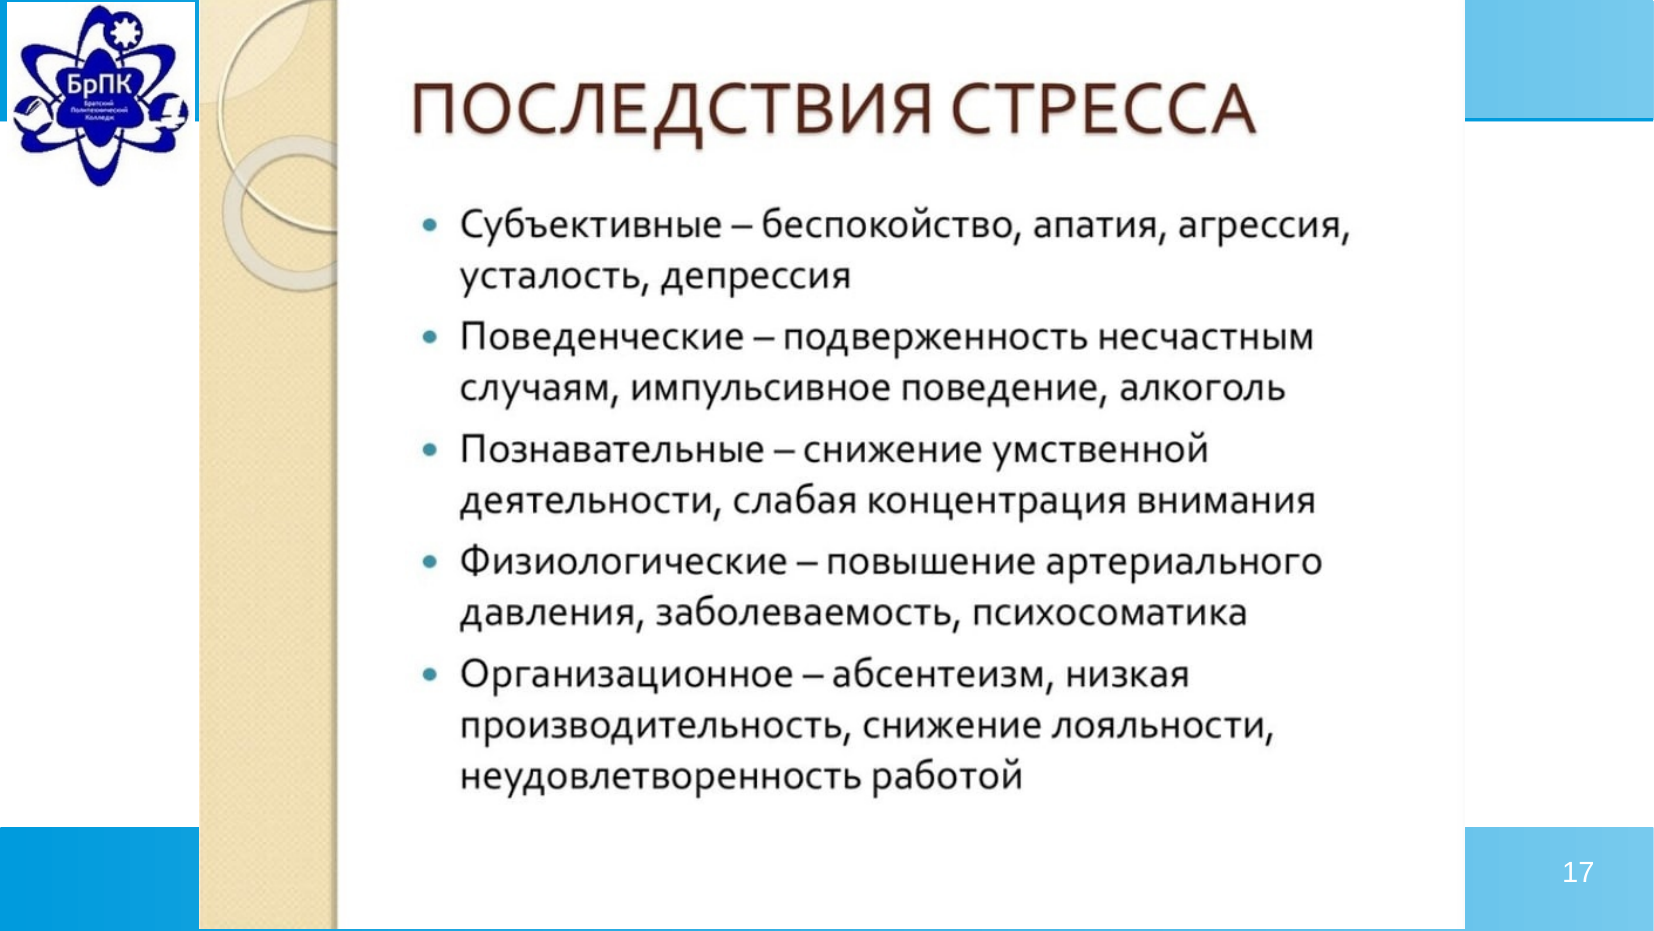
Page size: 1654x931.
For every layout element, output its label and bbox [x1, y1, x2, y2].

picture [199, 0, 1465, 929]
picture [7, 3, 195, 190]
